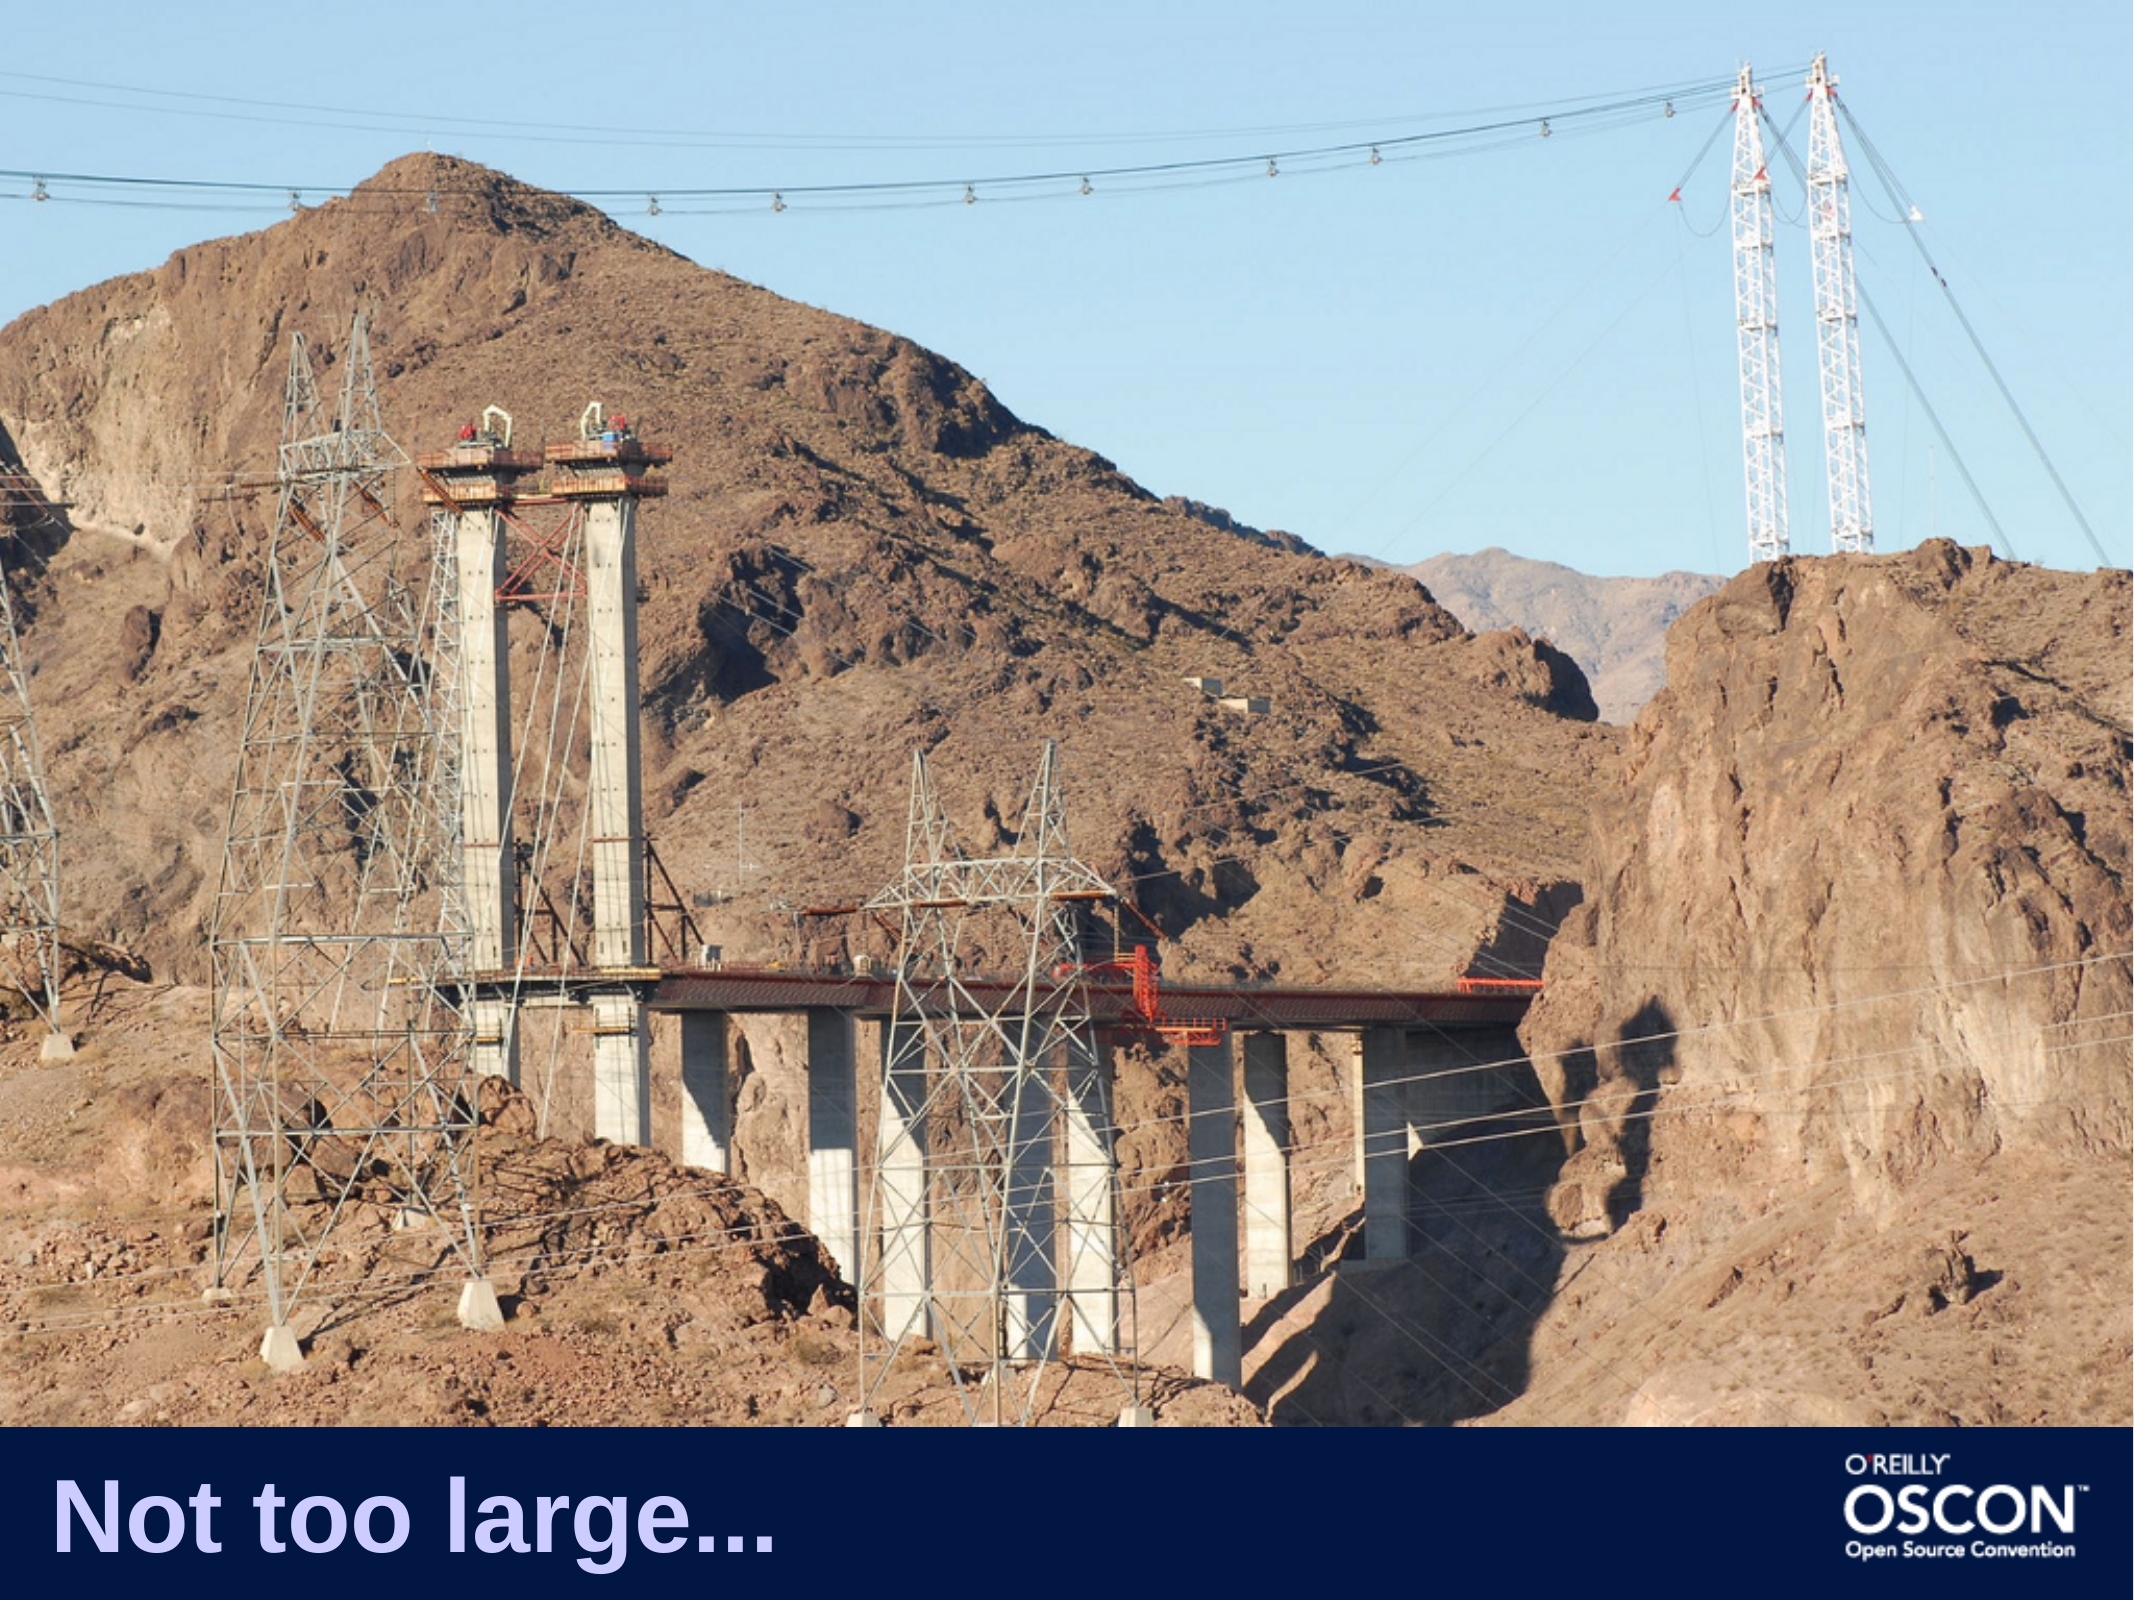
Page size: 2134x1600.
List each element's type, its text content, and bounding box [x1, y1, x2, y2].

title Not too large... [41, 1432, 2094, 1600]
picture [0, 0, 2134, 1600]
